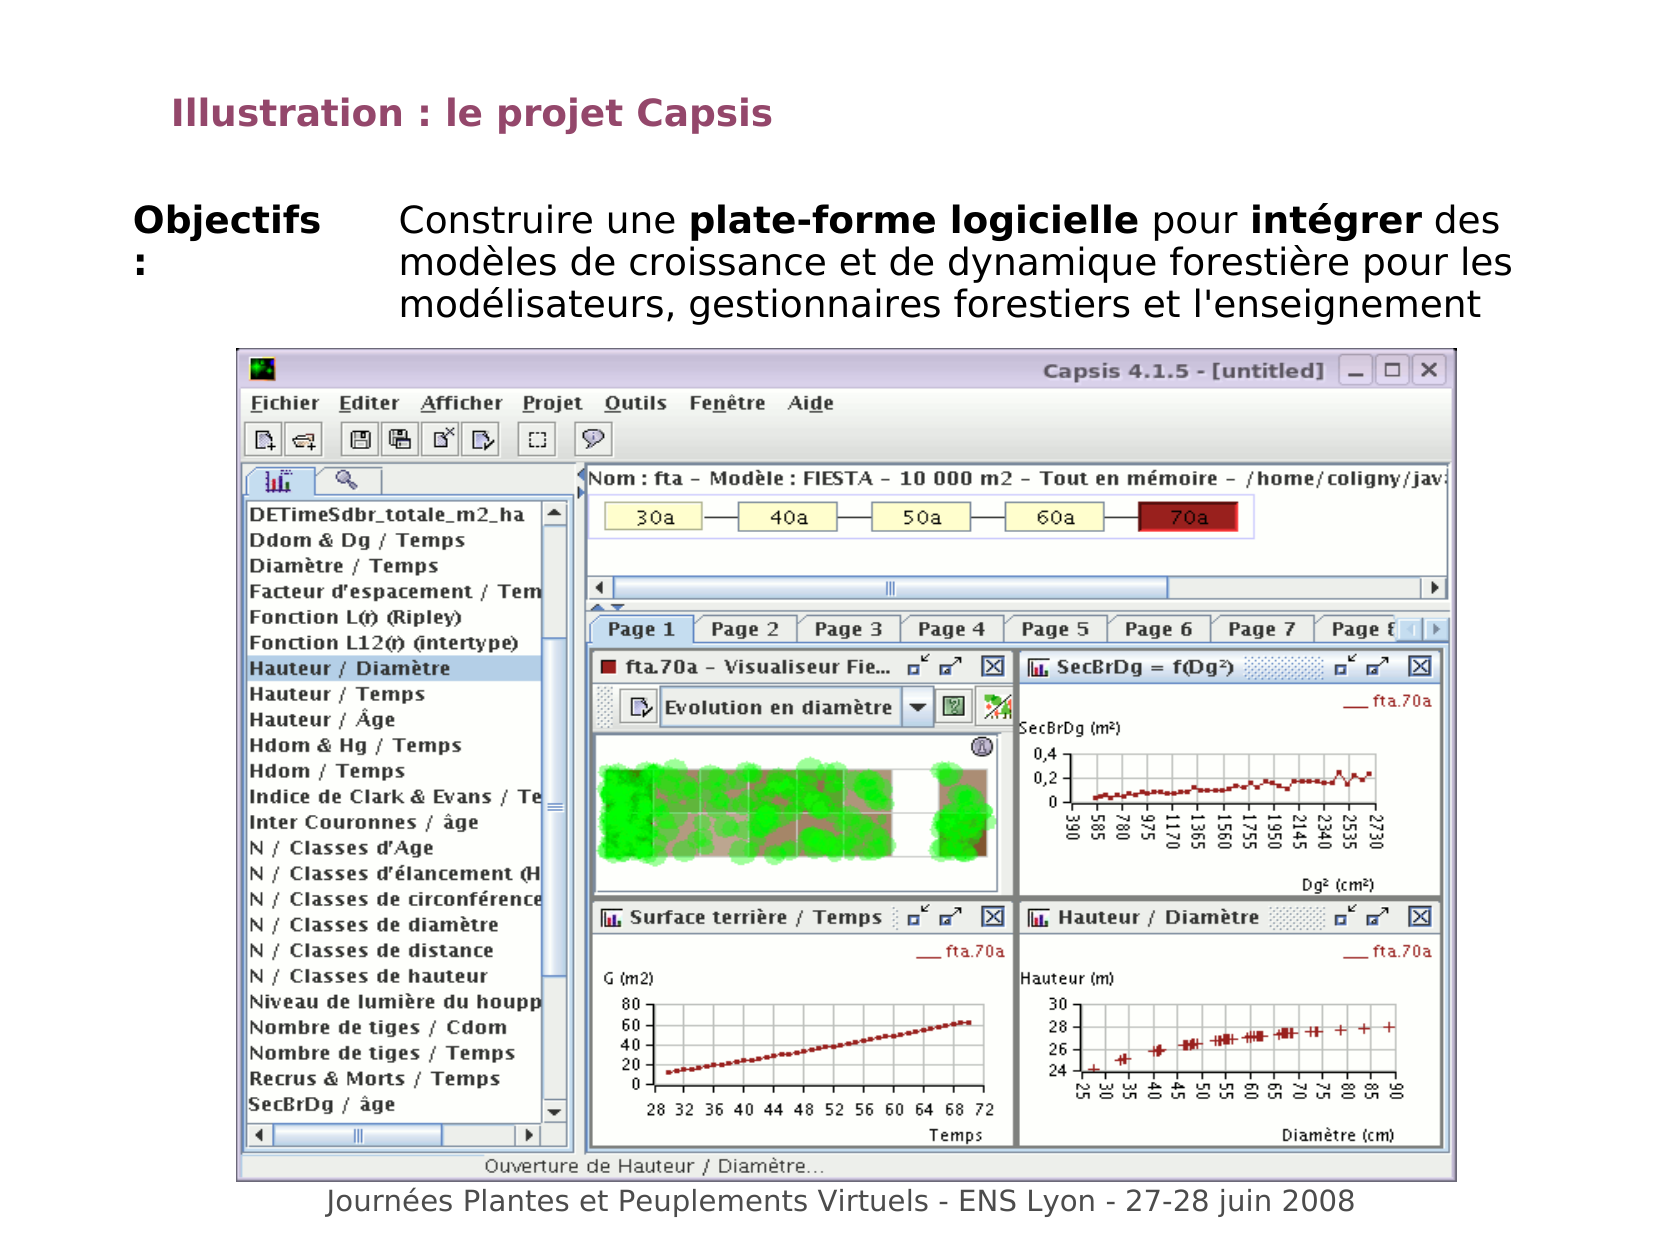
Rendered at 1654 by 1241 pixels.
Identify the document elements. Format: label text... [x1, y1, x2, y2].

text_box Journées Plantes et Peuplements Virtuels - ENS Lyon - 27-28 juin 2008 [177, 1176, 1506, 1226]
text_box Illustration : le projet Capsis [156, 84, 789, 143]
text_box Objectifs : [118, 192, 361, 252]
text_box Construire une plate-forme logicielle pour intégrer des modèles de croissance et de dynamique forestière pour les modélisateurs, gestionnaires forestiers et l'enseignement [383, 191, 1654, 335]
picture [236, 348, 1457, 1182]
